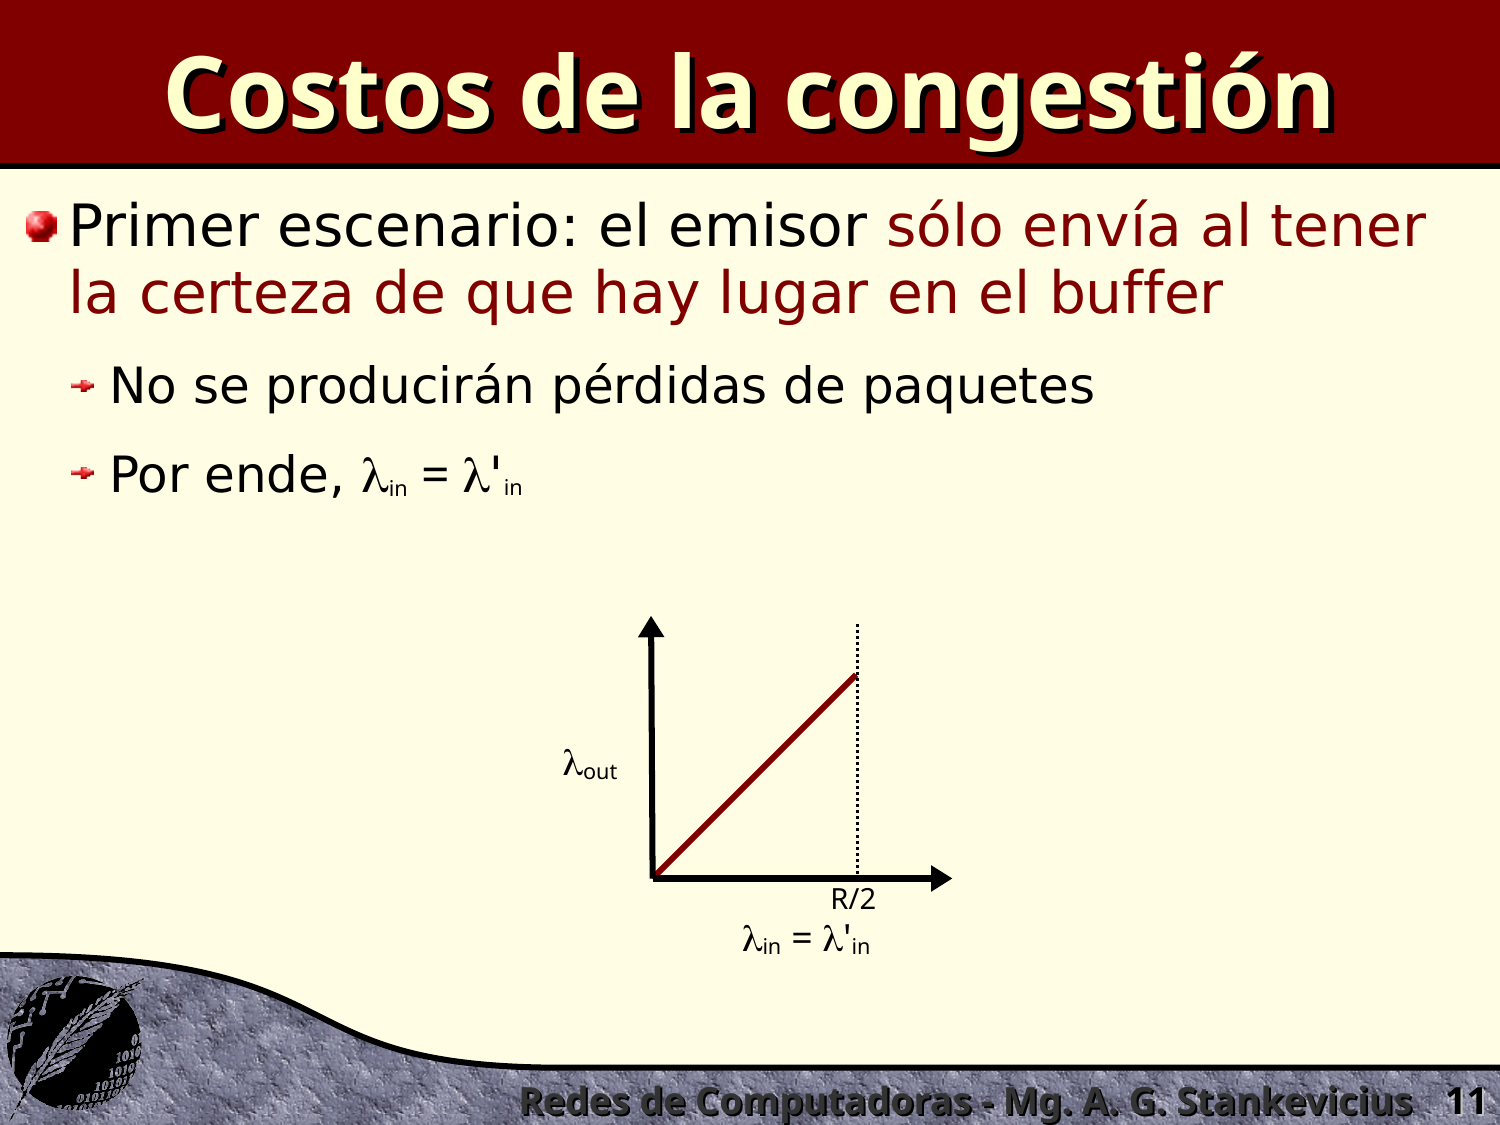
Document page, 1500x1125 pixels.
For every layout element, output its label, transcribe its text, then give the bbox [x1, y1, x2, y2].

list Primer escenario: el emisor sólo envía al tener la certeza de que hay lugar en el buffer No se producirán pérdidas de paquetes Por ende, in = 'in [11, 192, 1486, 921]
text_box R/2 [815, 870, 897, 875]
text_box R/2 [815, 882, 897, 927]
text_box in = 'in [727, 904, 896, 978]
text_box out [547, 728, 630, 802]
picture [0, 959, 1500, 1125]
title Costos de la congestión [15, 5, 1485, 160]
picture [1047, 1100, 1054, 1110]
picture [790, 1100, 795, 1110]
